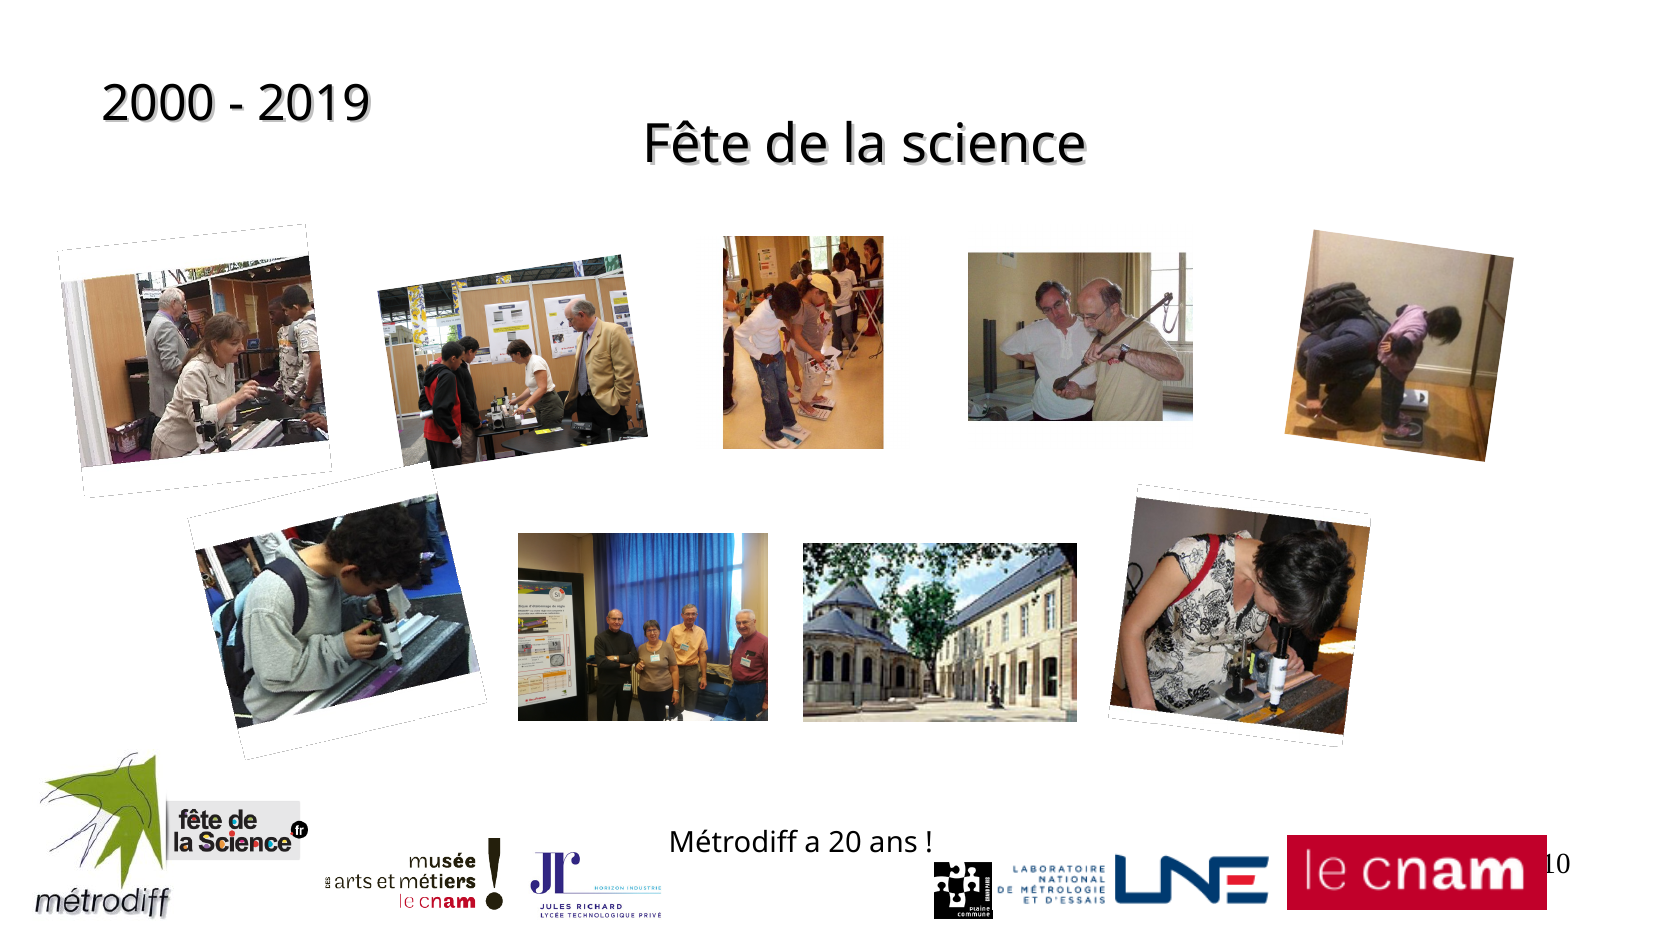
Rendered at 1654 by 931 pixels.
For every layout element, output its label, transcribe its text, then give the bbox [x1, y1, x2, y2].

picture [17, 749, 308, 931]
picture [187, 254, 648, 760]
picture [528, 850, 663, 921]
picture [321, 838, 508, 916]
picture [803, 543, 1077, 722]
picture [1284, 229, 1514, 462]
picture [696, 236, 910, 449]
picture [57, 223, 332, 498]
text_box Fête de la science [627, 97, 1182, 225]
picture [1287, 835, 1547, 910]
picture [1108, 484, 1371, 747]
text_box 2000 - 2019 [70, 59, 402, 158]
picture [518, 533, 768, 721]
picture [968, 224, 1193, 449]
picture [934, 849, 1276, 919]
